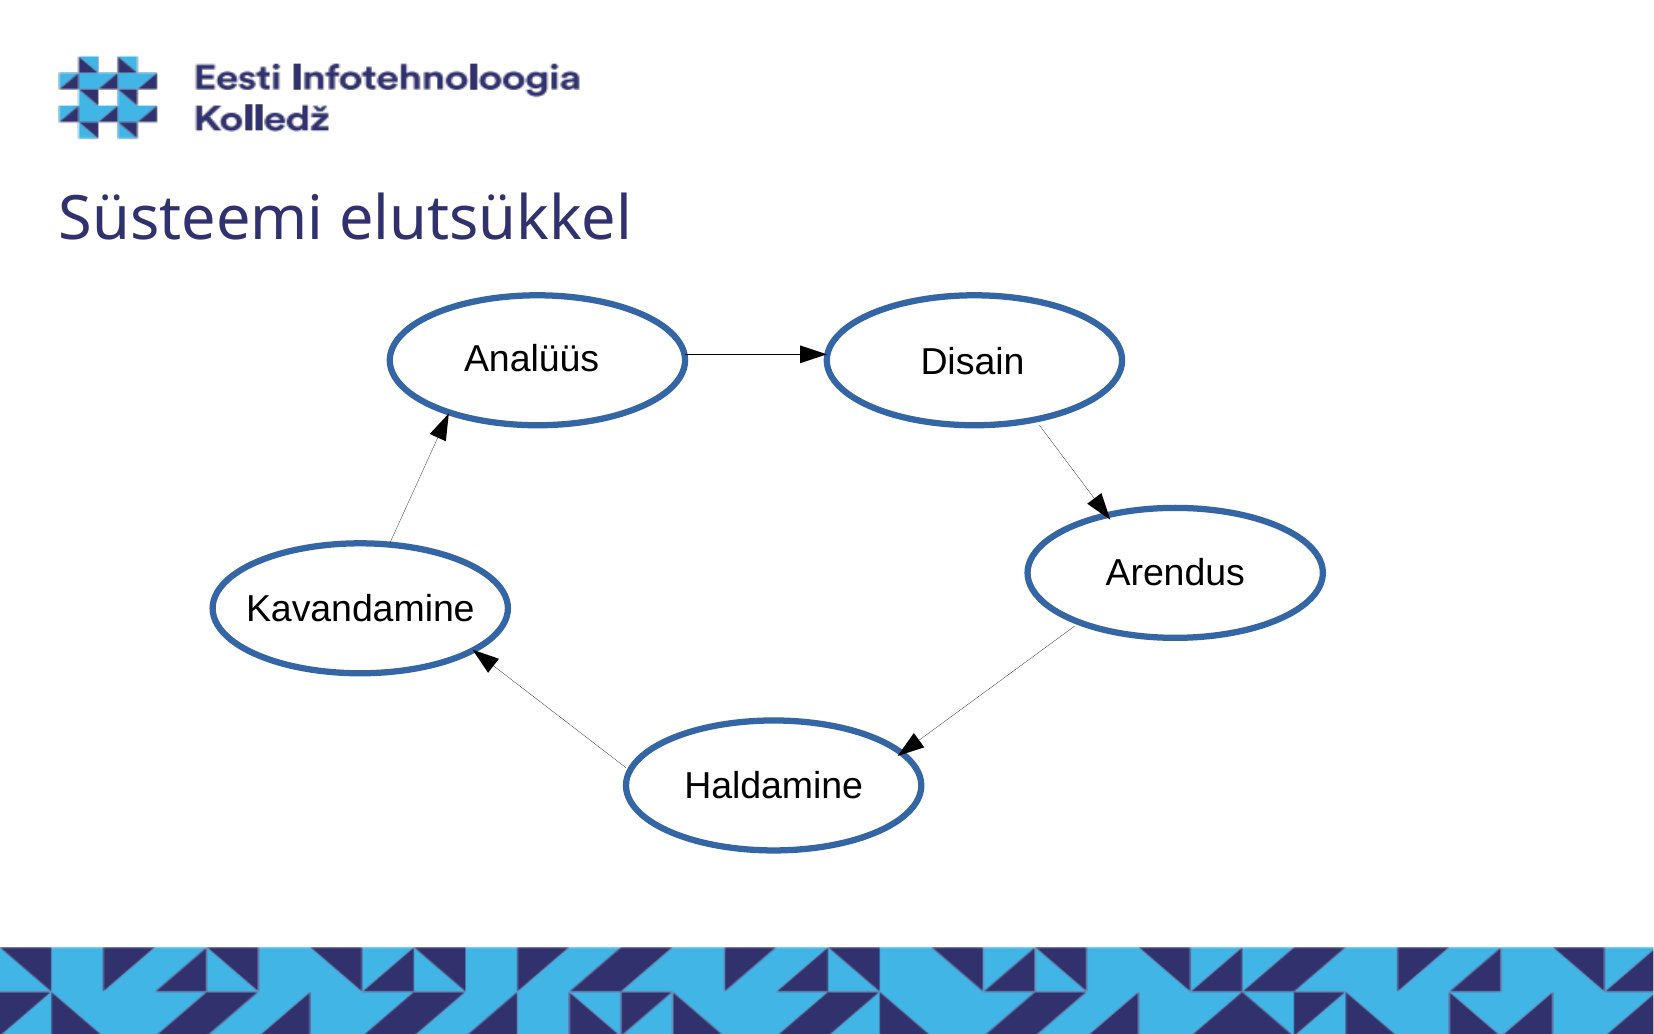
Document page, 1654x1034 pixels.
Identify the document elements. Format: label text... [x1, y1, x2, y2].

text_box Haldamine [625, 720, 922, 851]
text_box [826, 295, 1123, 426]
title Süsteemi elutsükkel [59, 129, 1571, 303]
text_box Disain [905, 332, 1040, 390]
text_box Kavandamine [212, 543, 508, 674]
text_box Analüüs [449, 330, 615, 387]
text_box Arendus [1027, 507, 1323, 638]
text_box [389, 295, 686, 426]
